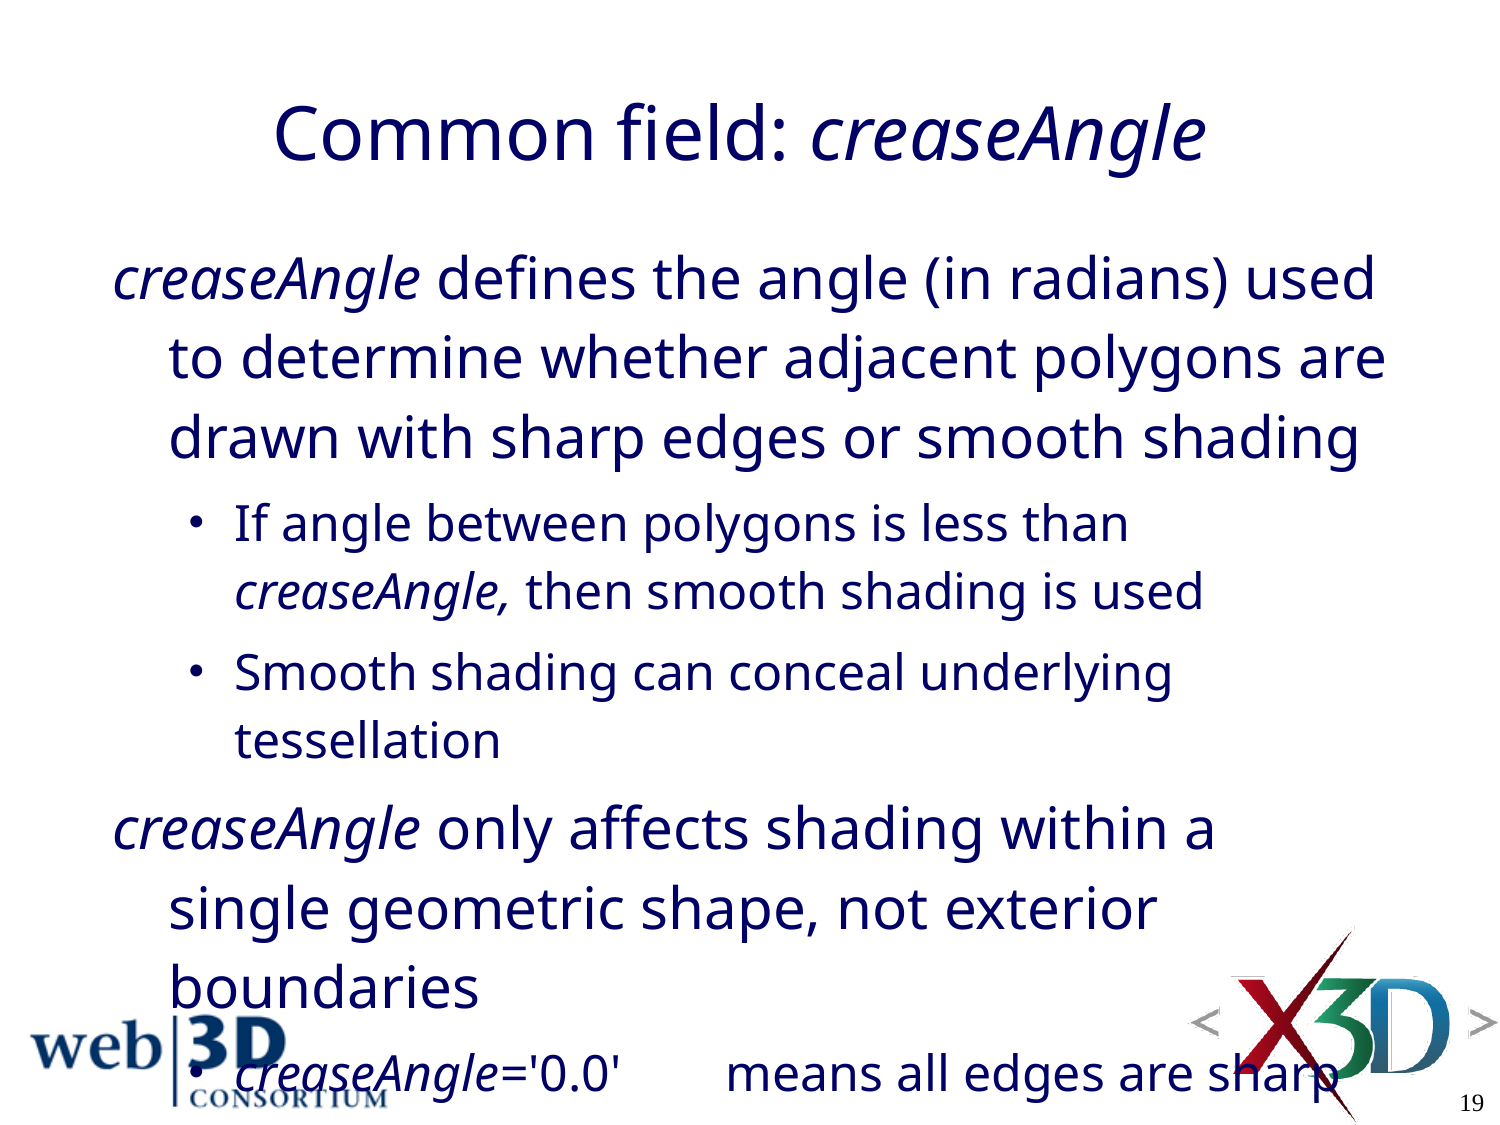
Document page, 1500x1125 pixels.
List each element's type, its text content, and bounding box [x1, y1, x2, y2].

picture [179, 998, 195, 1004]
picture [12, 998, 413, 1118]
title Common field: creaseAngle [112, 37, 1388, 226]
picture [1187, 926, 1500, 1125]
picture [320, 998, 336, 1004]
list creaseAngle defines the angle (in radians) used to determine whether adjacent polygons are drawn with sharp edges or smooth shading If angle between polygons is less than creaseAngle, then smooth shading is used Smooth shading can conceal underlying tessellation creaseAngle only affects shading within a single geometric shape, not exterior boundaries creaseAngle='0.0' means all edges are sharp creaseAngle='3.14159' means no edges are sharp [112, 237, 1388, 986]
picture [355, 998, 370, 1004]
picture [213, 998, 230, 1004]
picture [249, 998, 264, 1004]
